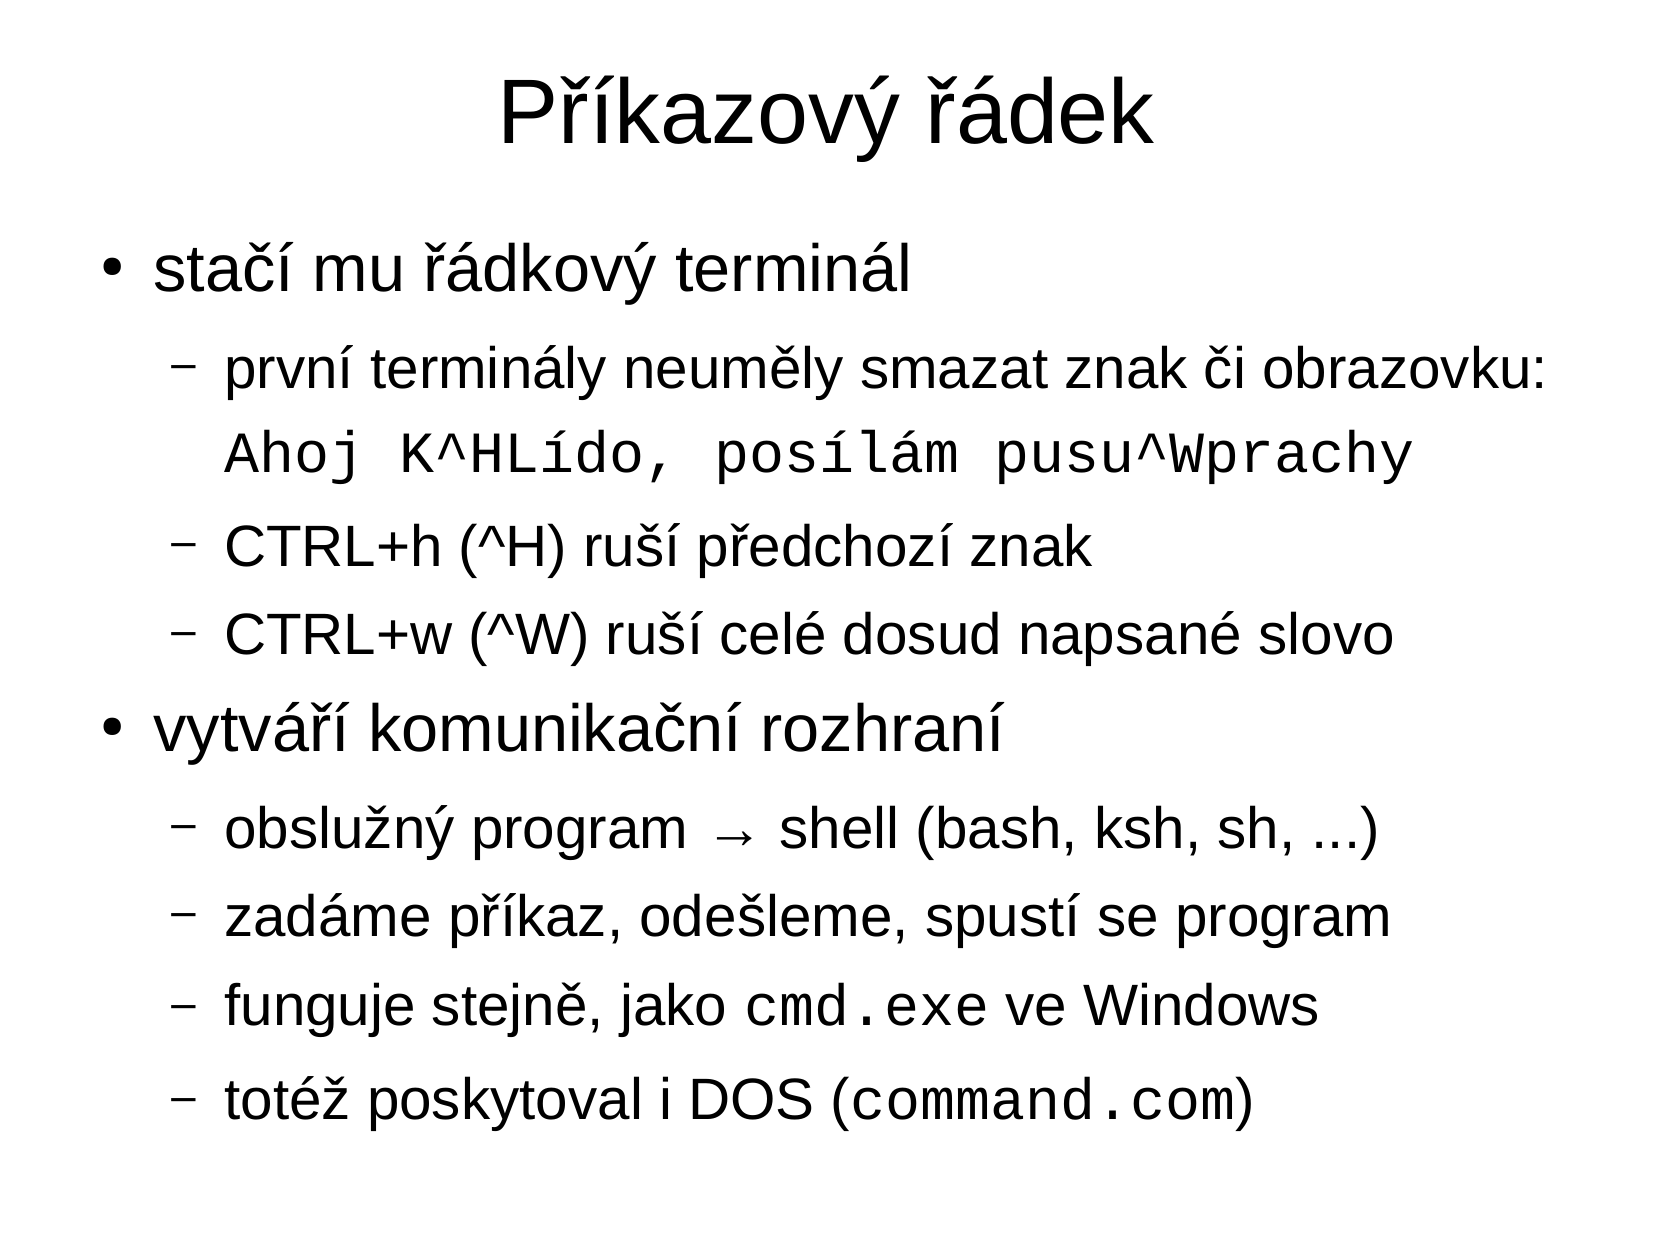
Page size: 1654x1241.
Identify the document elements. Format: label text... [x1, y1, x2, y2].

list stačí mu řádkový terminál první terminály neuměly smazat znak či obrazovku: Ahoj K^HLído, posílám pusu^Wprachy CTRL+h (^H) ruší předchozí znak CTRL+w (^W) ruší celé dosud napsané slovo vytváří komunikační rozhraní obslužný program → shell (bash, ksh, sh, ...) zadáme příkaz, odešleme, spustí se program funguje stejně, jako cmd.exe ve Windows totéž poskytoval i DOS (command.com) [82, 231, 1571, 1137]
title Příkazový řádek [82, 15, 1571, 208]
